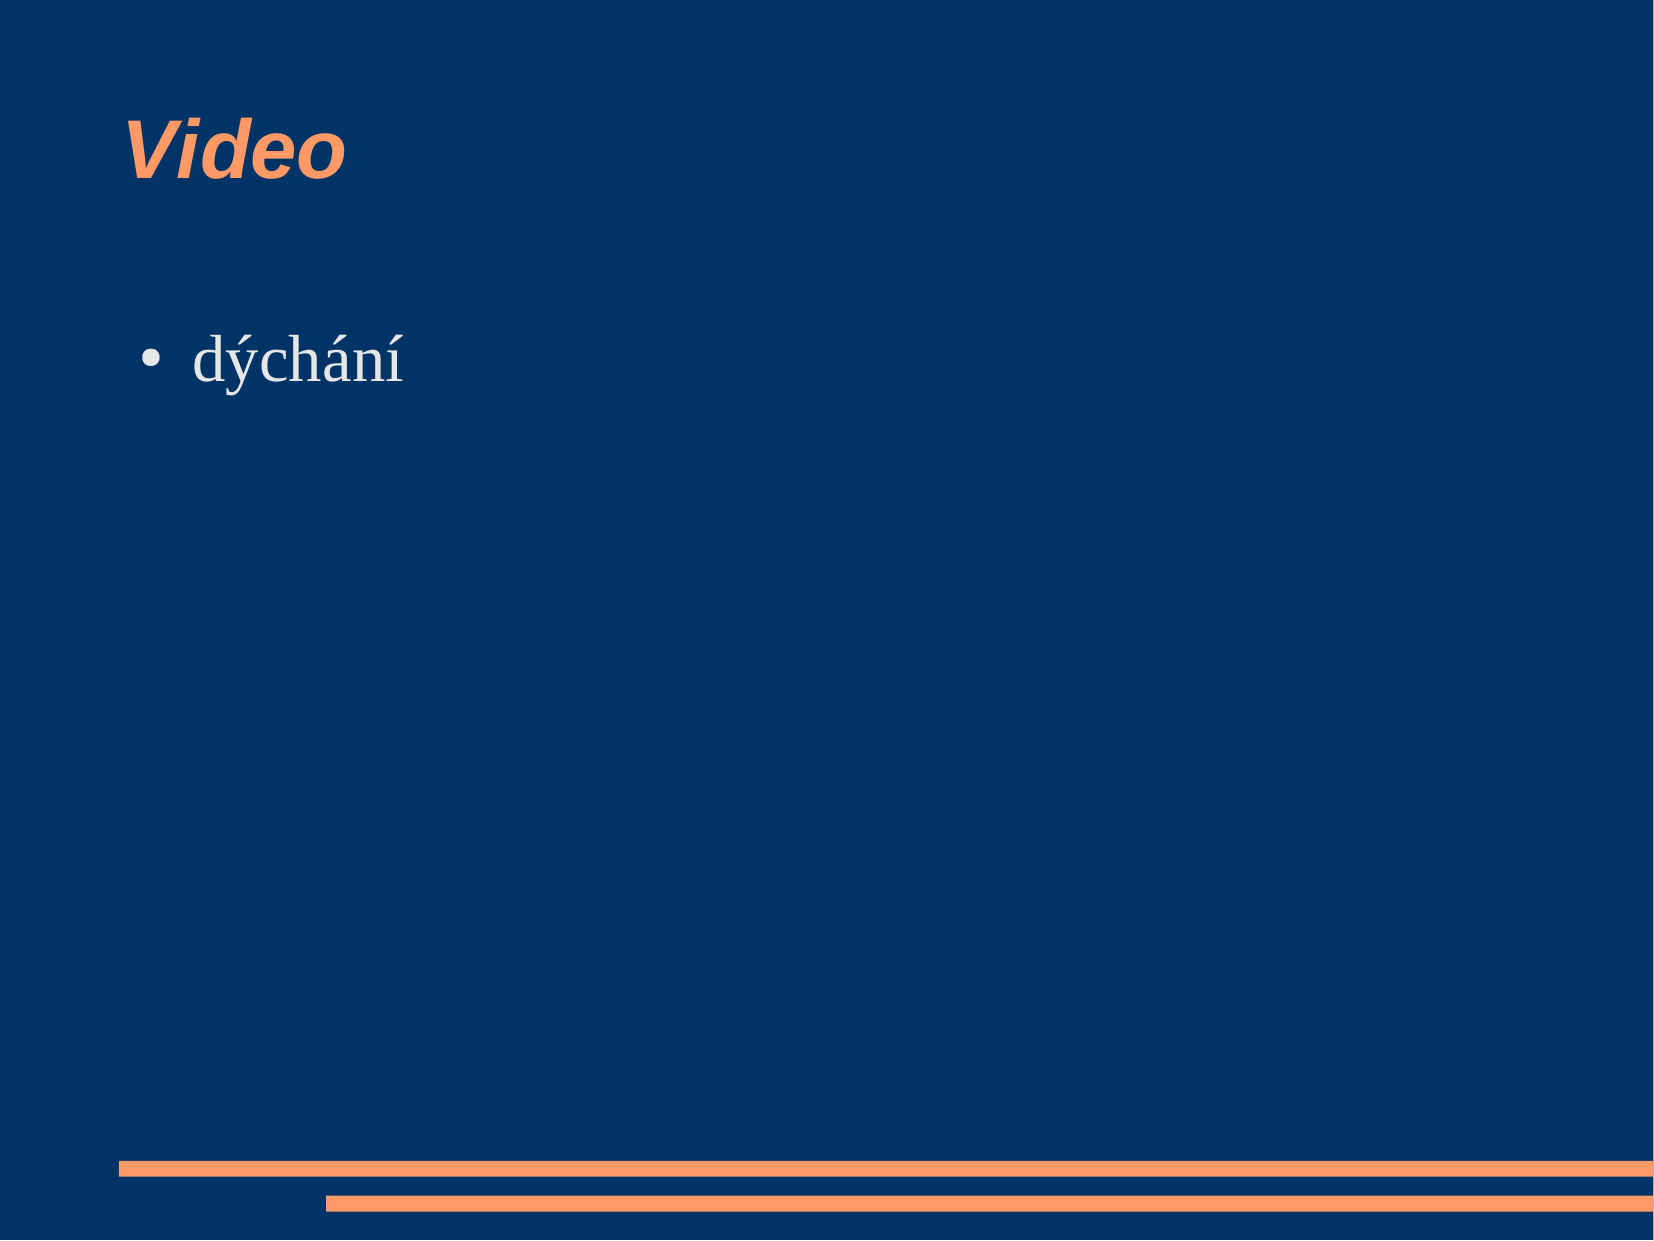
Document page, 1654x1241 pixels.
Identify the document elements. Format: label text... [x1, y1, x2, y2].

list dýchání [121, 322, 1561, 1132]
title Video [121, 46, 1534, 254]
